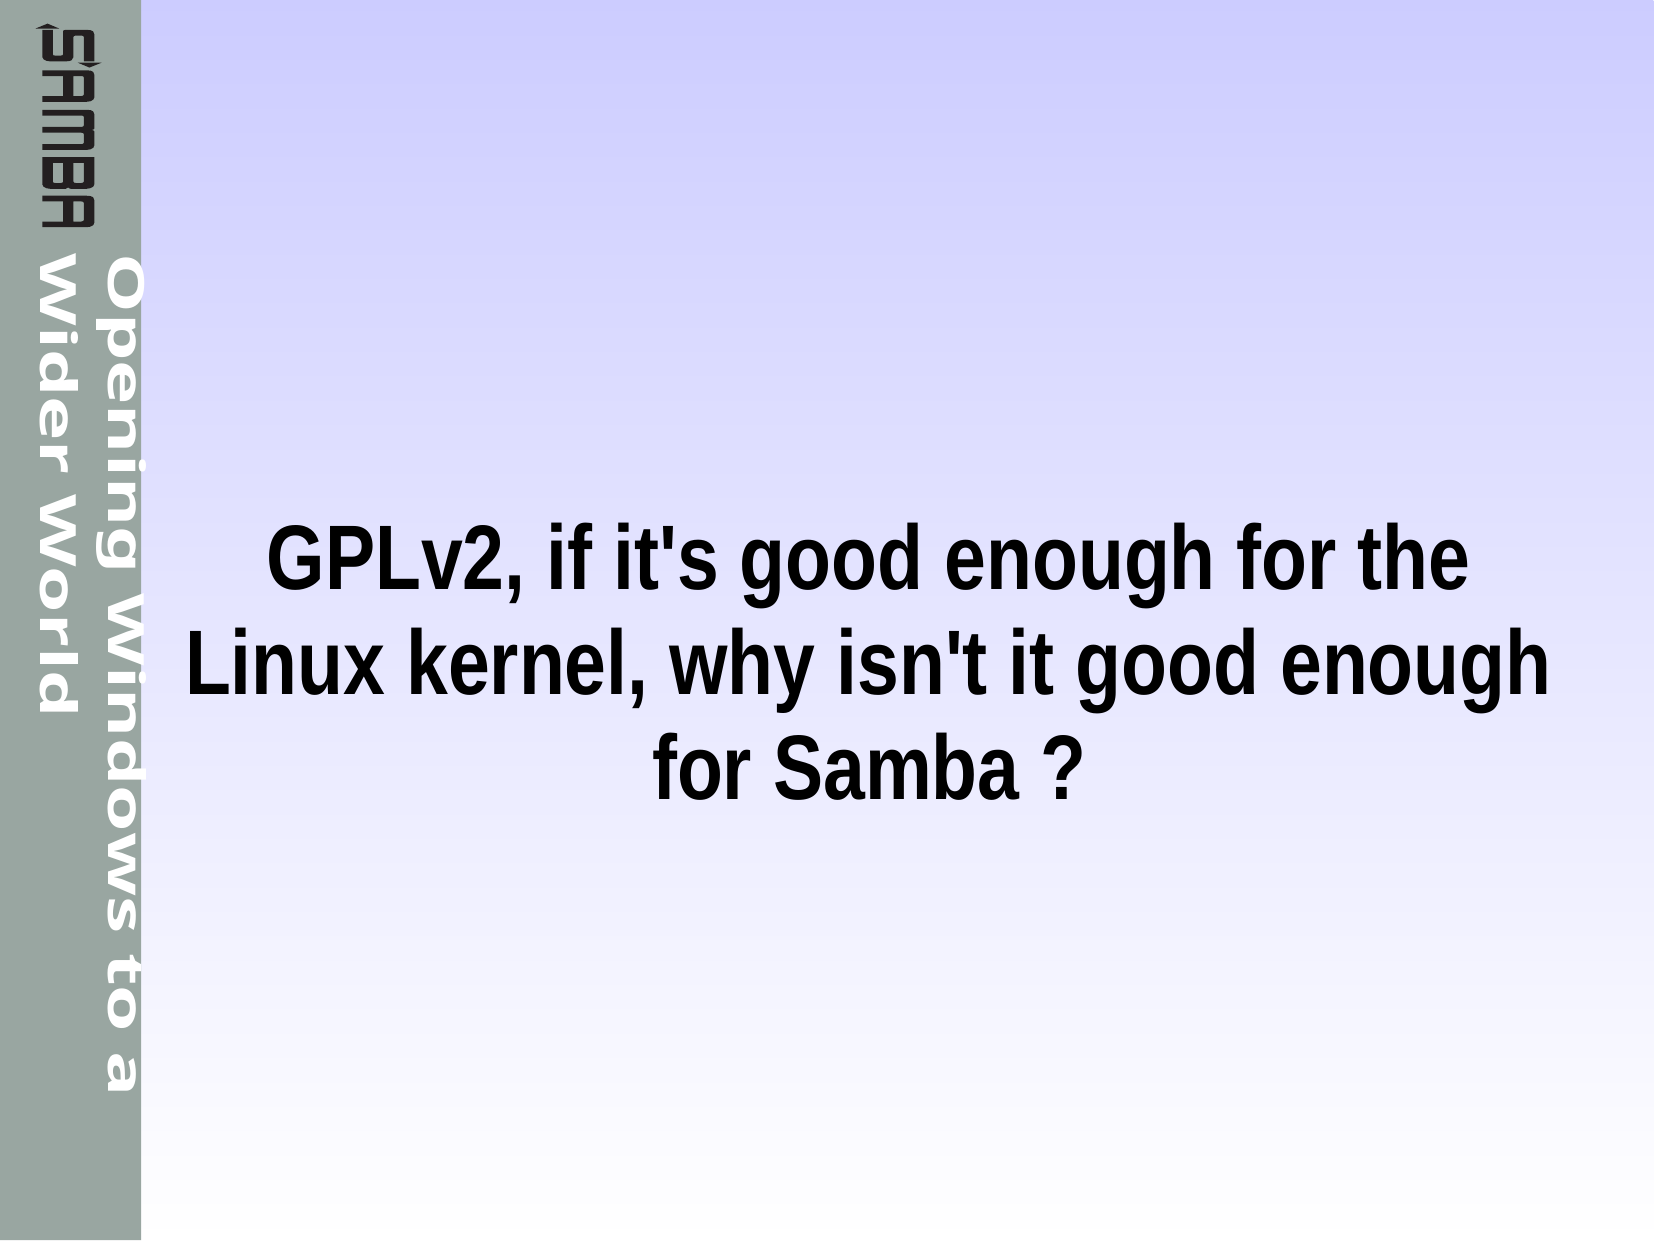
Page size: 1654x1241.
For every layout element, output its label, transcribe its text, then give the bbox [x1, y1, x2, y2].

title GPLv2, if it's good enough for the Linux kernel, why isn't it good enough for Samba ? [163, 32, 1576, 1186]
